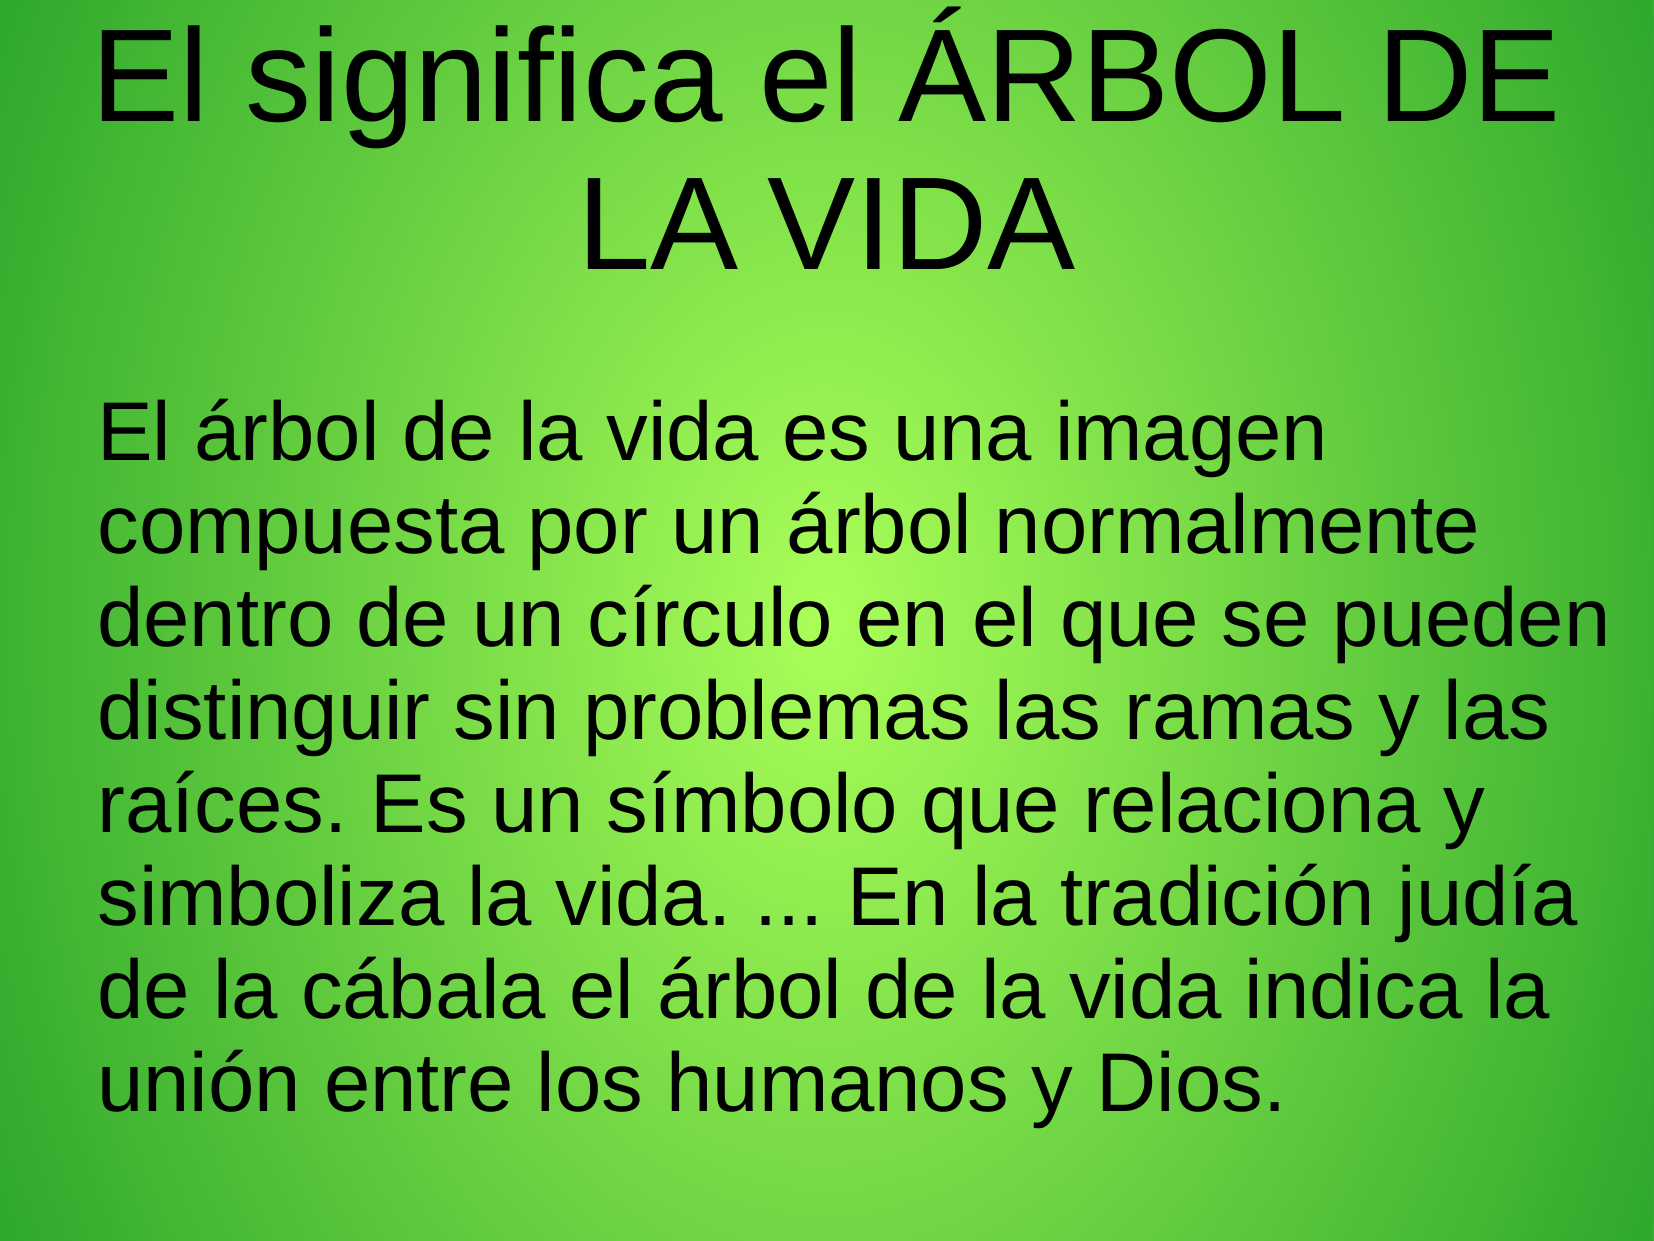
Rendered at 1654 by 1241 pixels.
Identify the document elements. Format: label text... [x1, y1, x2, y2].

title El significa el ÁRBOL DE LA VIDA [82, 2, 1571, 298]
text_box El árbol de la vida es una imagen compuesta por un árbol normalmente dentro de un círculo en el que se pueden distinguir sin problemas las ramas y las raíces. Es un símbolo que relaciona y simboliza la vida. ... En la tradición judía de la cábala el árbol de la vida indica la unión entre los humanos y Dios. [82, 377, 1654, 1137]
